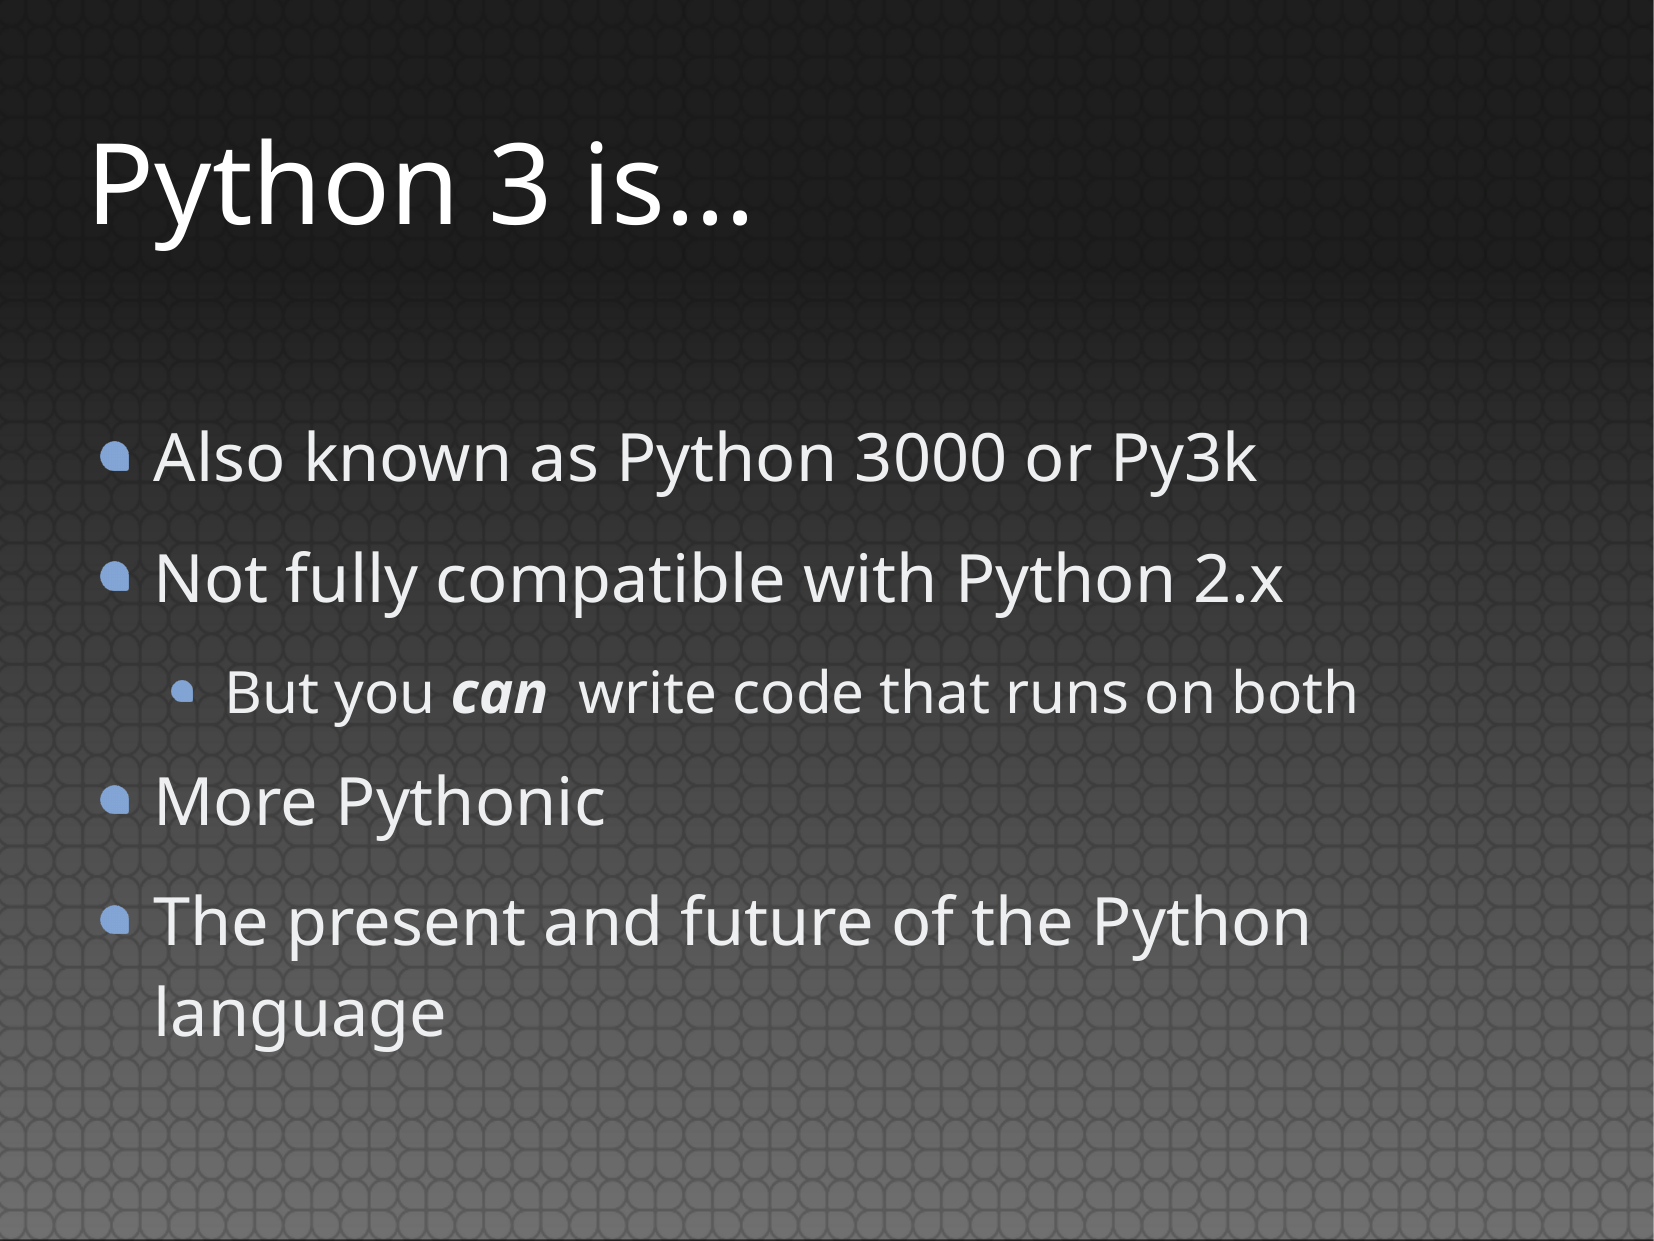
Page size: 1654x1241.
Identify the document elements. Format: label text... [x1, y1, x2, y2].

title Python 3 is... [86, 112, 1576, 249]
list Also known as Python 3000 or Py3k Not fully compatible with Python 2.x But you can write code that runs on both More Pythonic The present and future of the Python language [82, 290, 1571, 1010]
picture [0, 0, 1654, 1241]
